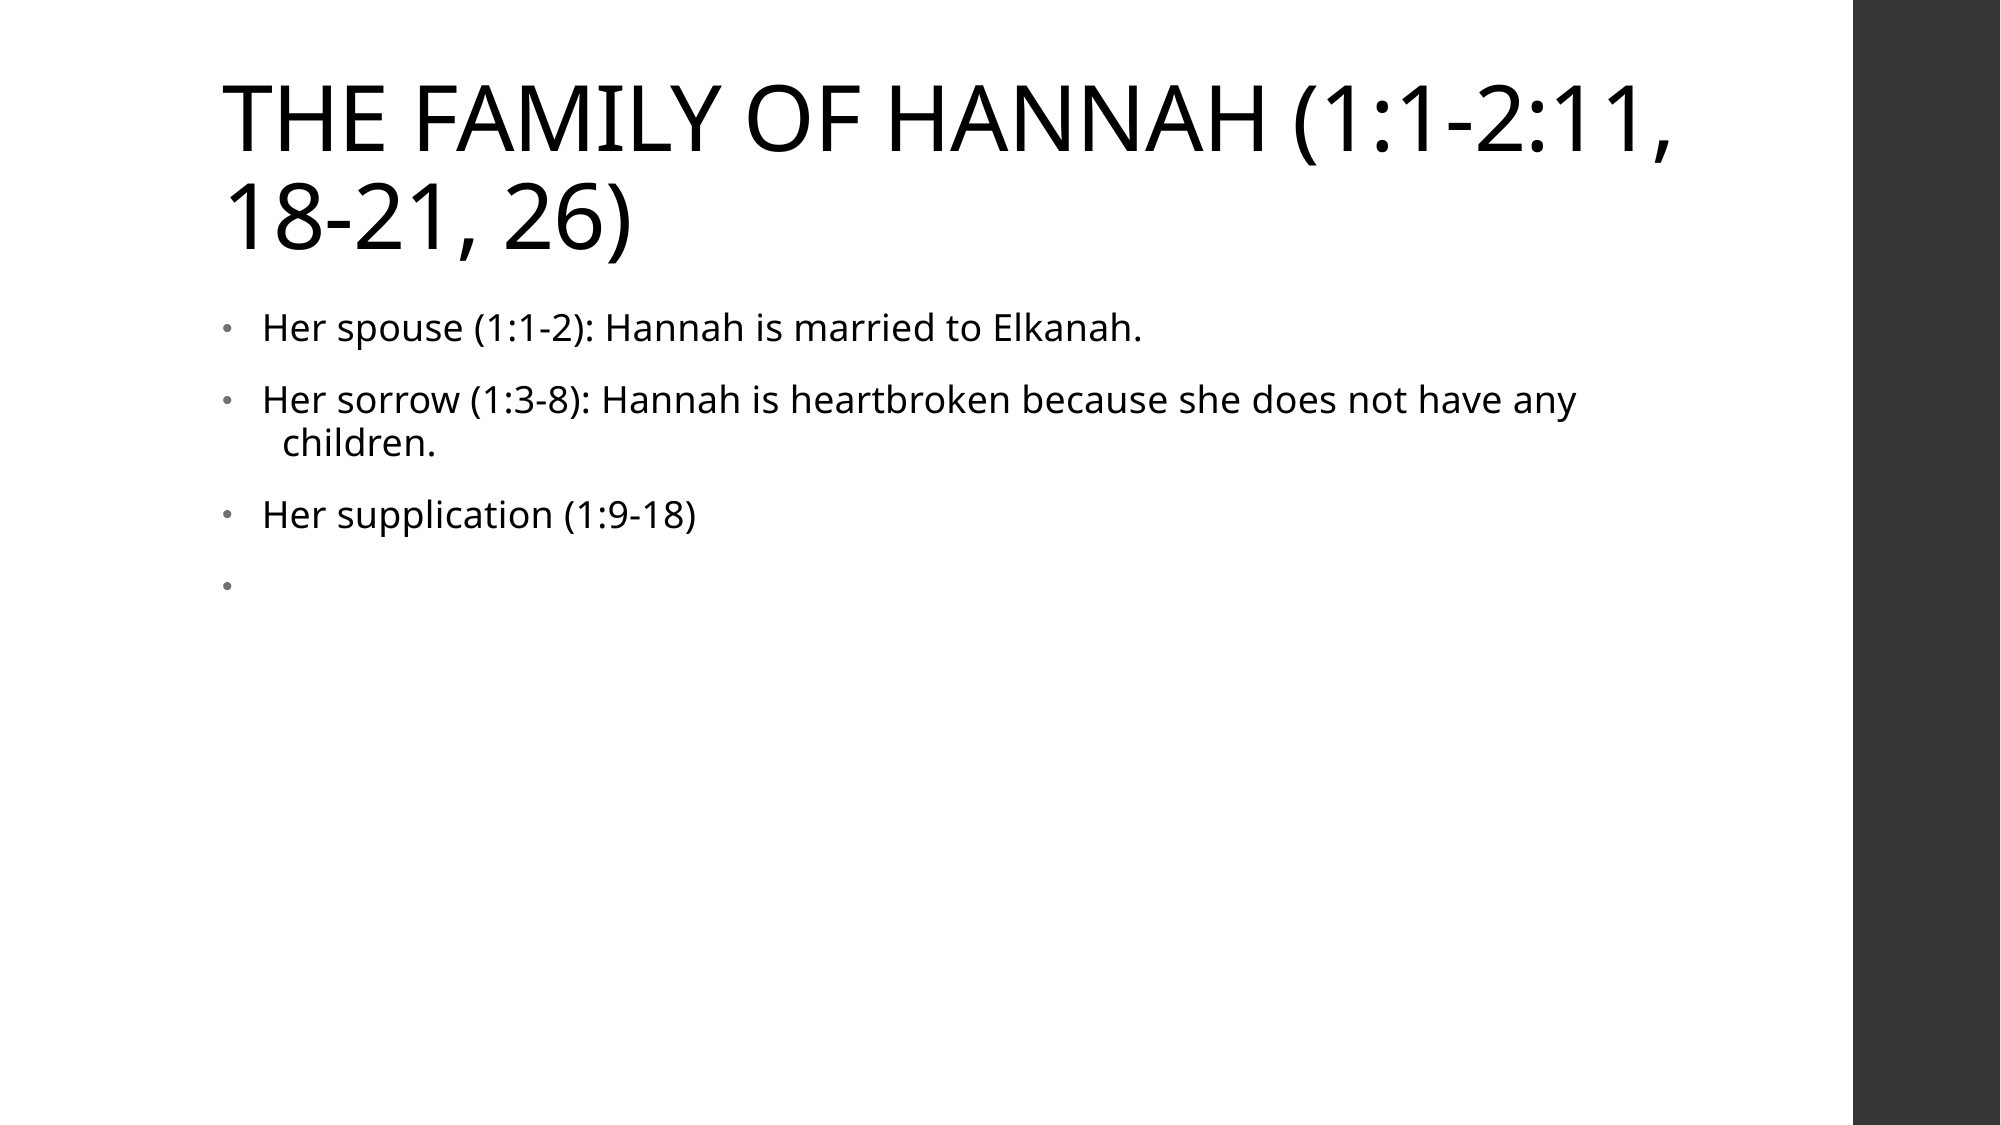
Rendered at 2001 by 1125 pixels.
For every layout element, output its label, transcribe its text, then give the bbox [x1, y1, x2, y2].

title THE FAMILY OF HANNAH (1:1-2:11, 18-21, 26) [206, 60, 1797, 278]
list Her spouse (1:1-2): Hannah is married to Elkanah. Her sorrow (1:3-8): Hannah is heartbroken because she does not have any children. Her supplication (1:9-18) [206, 299, 1617, 1014]
